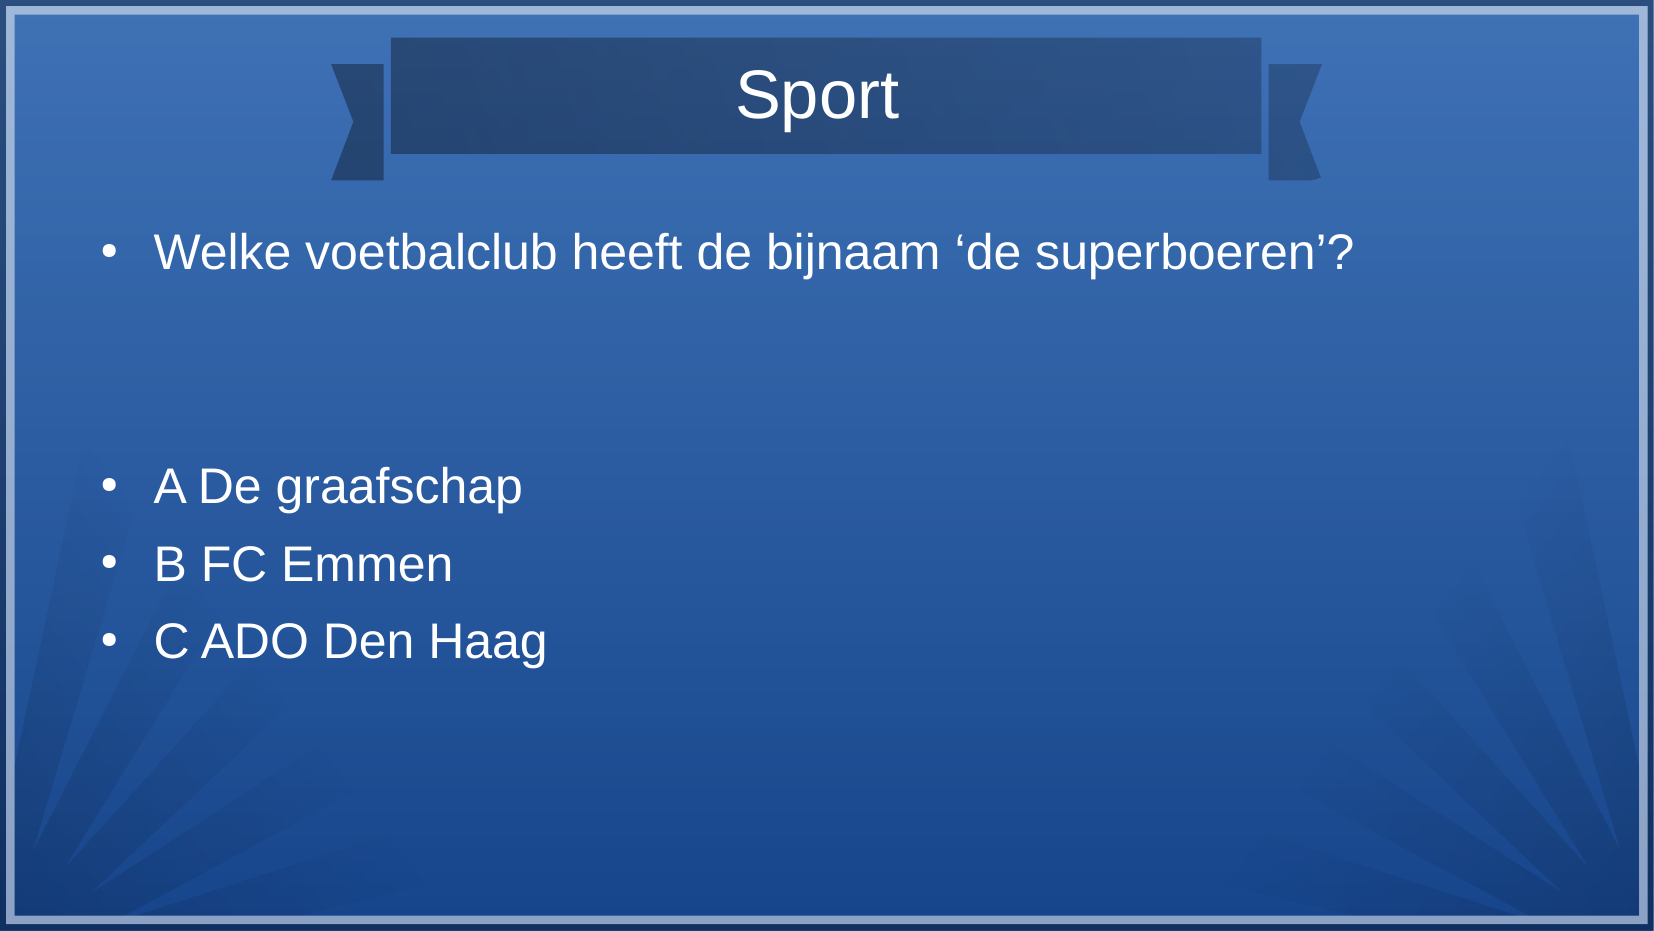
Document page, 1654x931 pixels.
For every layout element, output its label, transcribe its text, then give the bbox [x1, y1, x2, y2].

list Welke voetbalclub heeft de bijnaam ‘de superboeren’? A De graafschap B FC Emmen C ADO Den Haag [82, 224, 1571, 848]
title Sport [389, 35, 1264, 154]
